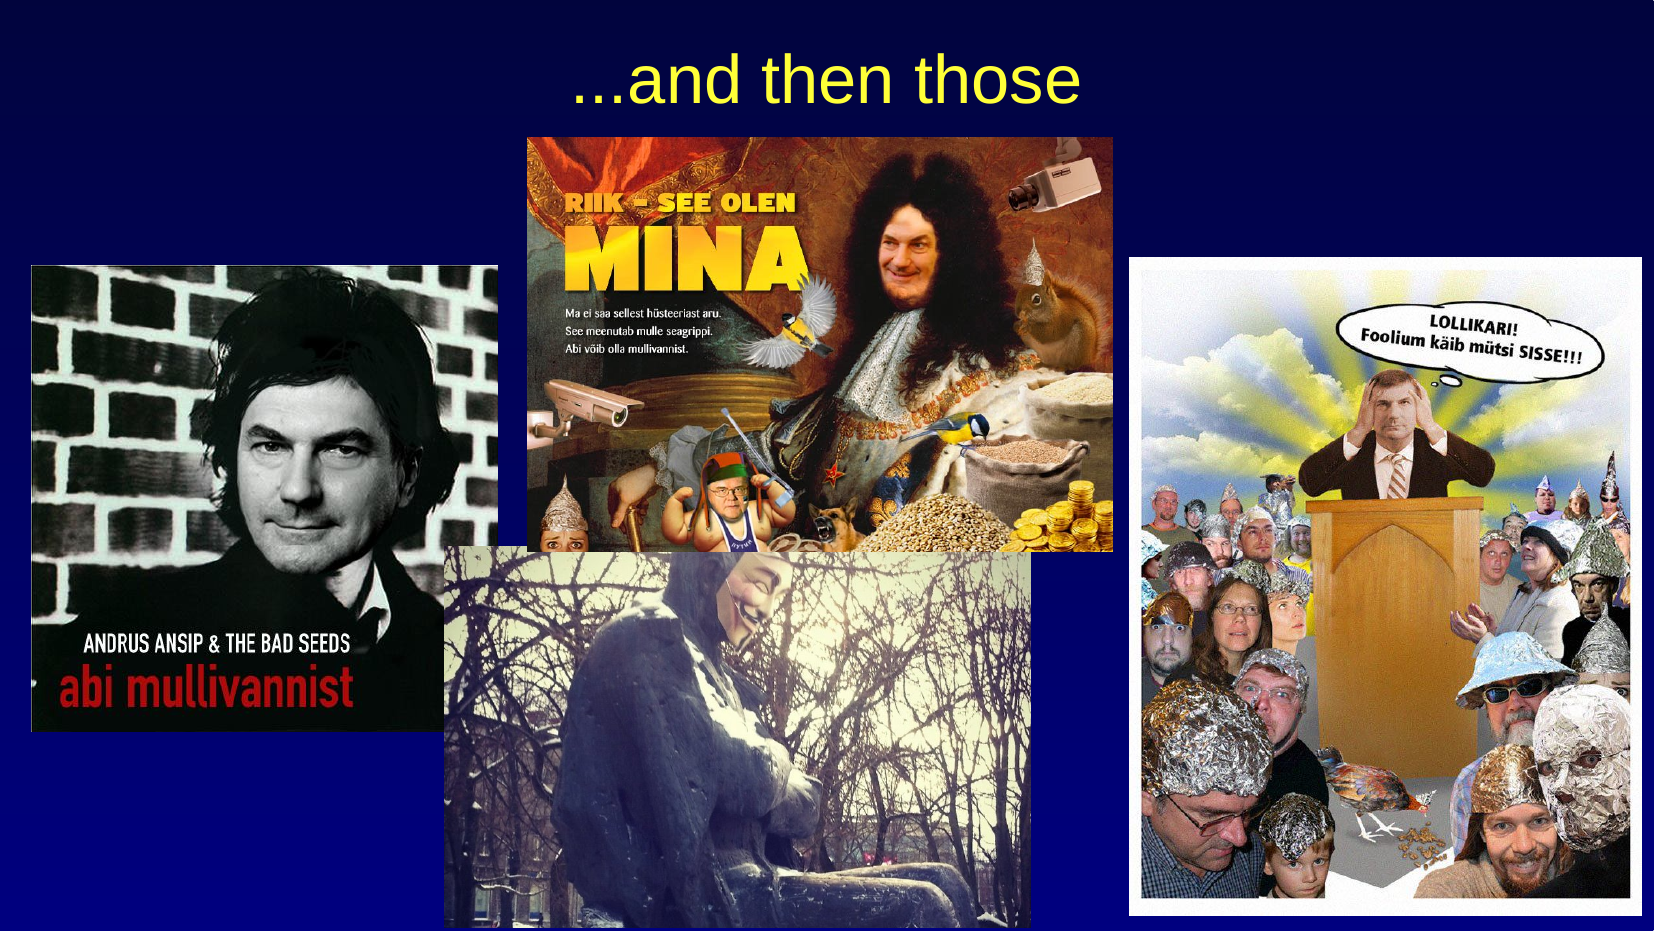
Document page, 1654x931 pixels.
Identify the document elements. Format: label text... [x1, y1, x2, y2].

picture [1129, 257, 1642, 916]
title ...and then those [82, 1, 1571, 157]
picture [31, 137, 1113, 928]
